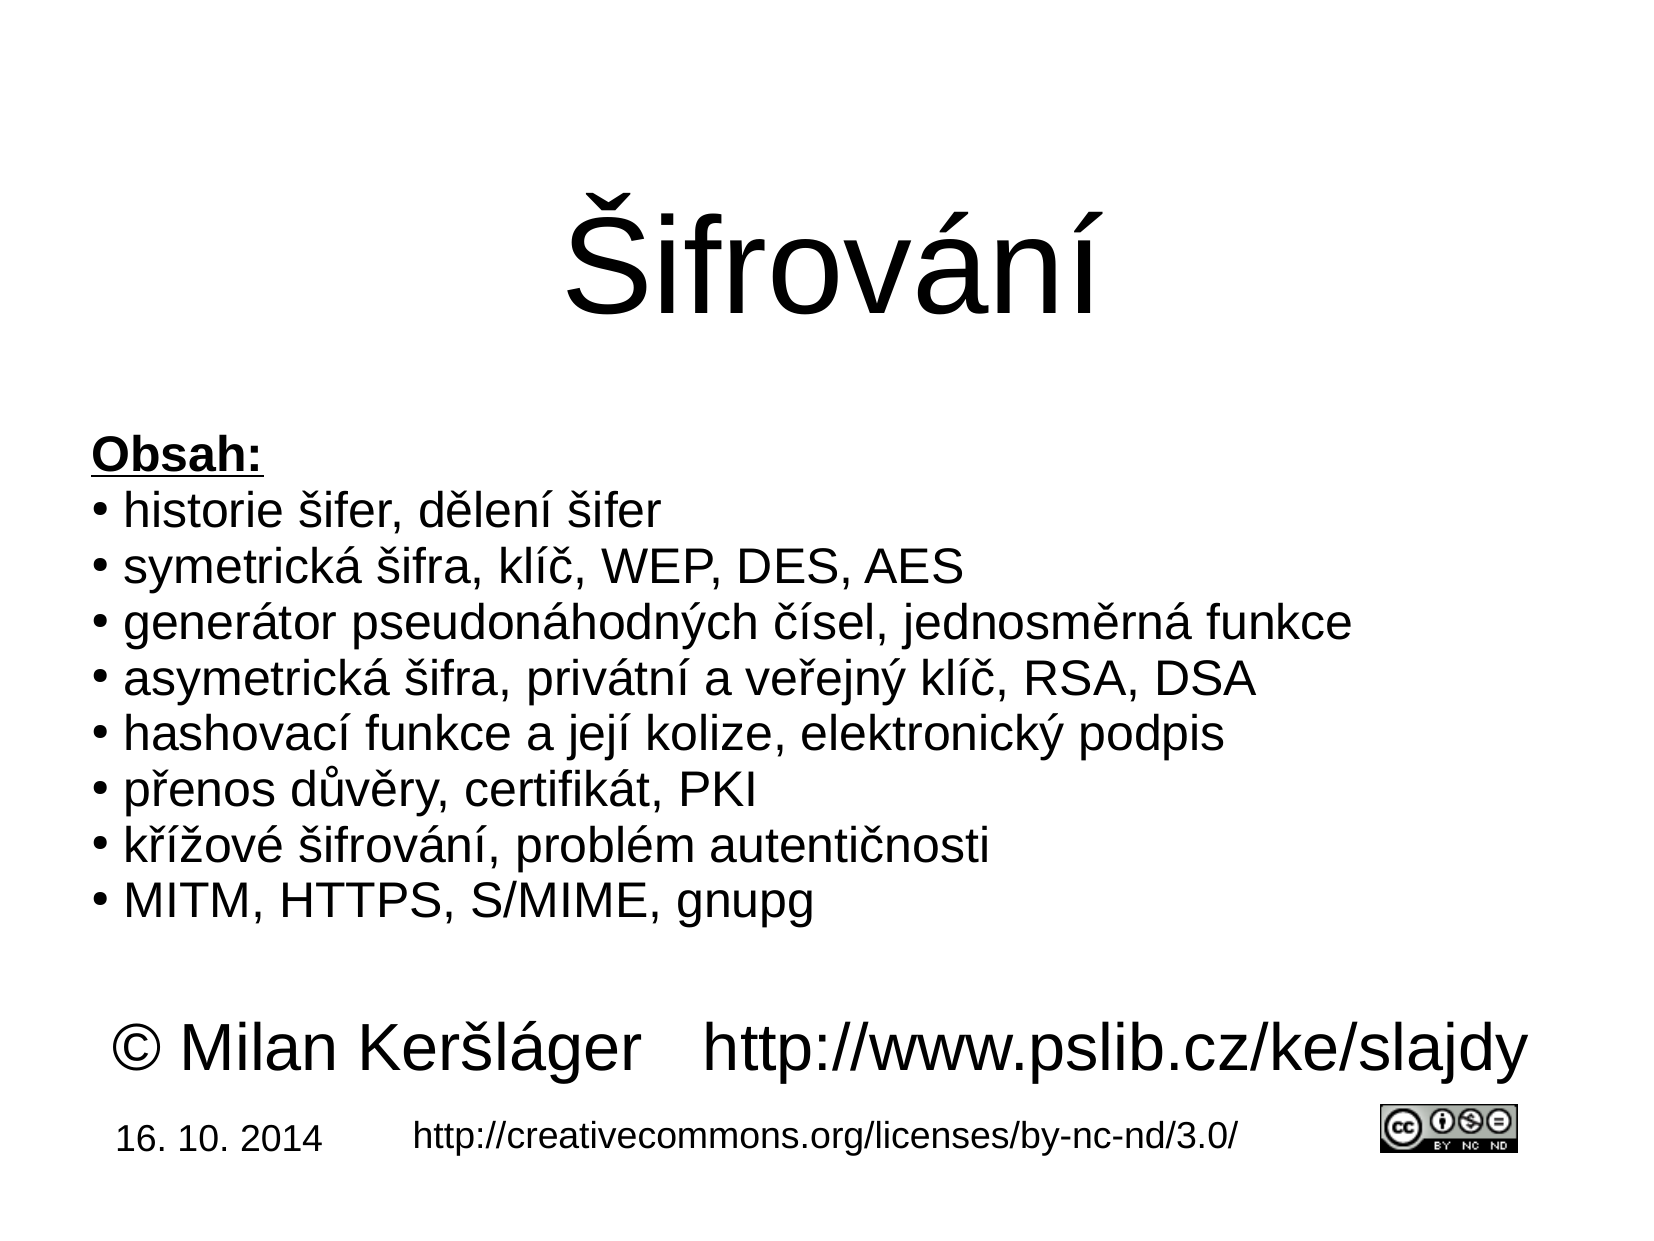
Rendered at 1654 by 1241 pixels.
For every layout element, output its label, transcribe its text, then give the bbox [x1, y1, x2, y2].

text_box Obsah: historie šifer, dělení šifer symetrická šifra, klíč, WEP, DES, AES generátor pseudonáhodných čísel, jednosměrná funkce asymetrická šifra, privátní a veřejný klíč, RSA, DSA hashovací funkce a její kolize, elektronický podpis přenos důvěry, certifikát, PKI křížové šifrování, problém autentičnosti MITM, HTTPS, S/MIME, gnupg [76, 419, 1583, 936]
list © Milan Keršláger http://www.pslib.cz/ke/slajdy [76, 1009, 1565, 1087]
text_box http://creativecommons.org/licenses/by-nc-nd/3.0/ [339, 1107, 1313, 1165]
picture [1380, 1104, 1518, 1153]
text_box 16. 10. 2014 [100, 1110, 355, 1168]
title Šifrování [88, 124, 1577, 408]
